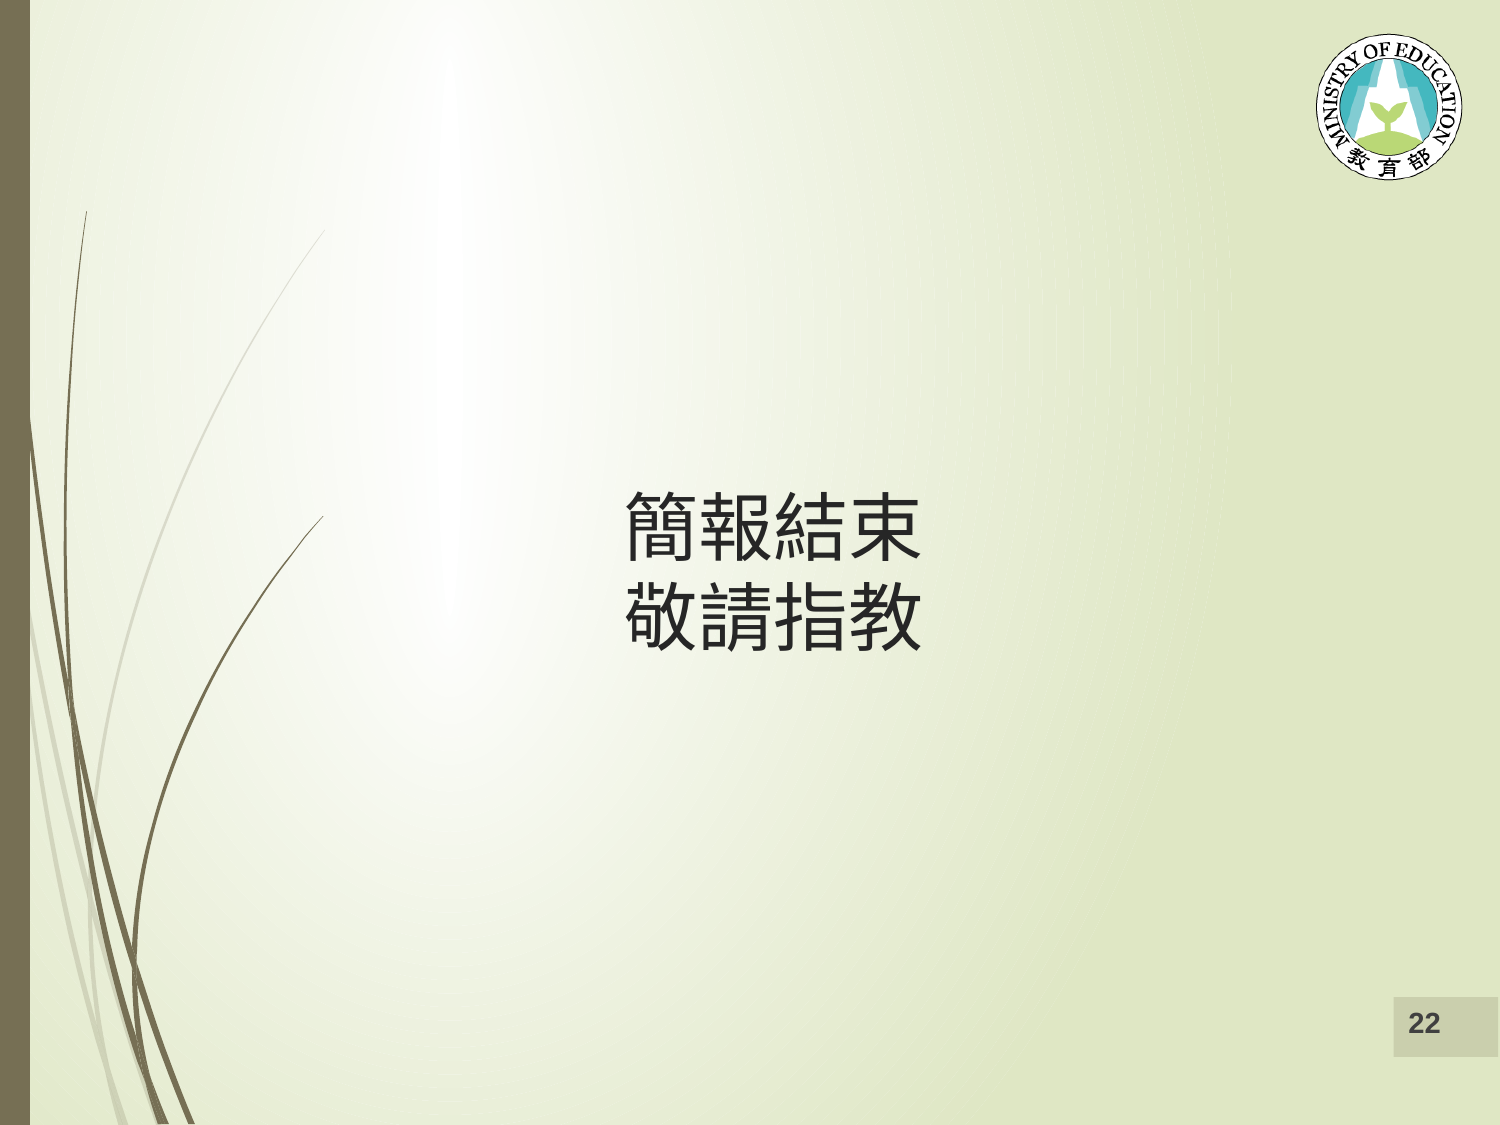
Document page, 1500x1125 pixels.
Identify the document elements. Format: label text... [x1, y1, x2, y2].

slide_number <編號> [1393, 997, 1499, 1057]
picture [1305, 30, 1469, 184]
text_box 簡報結束 敬請指教 [608, 472, 1042, 683]
